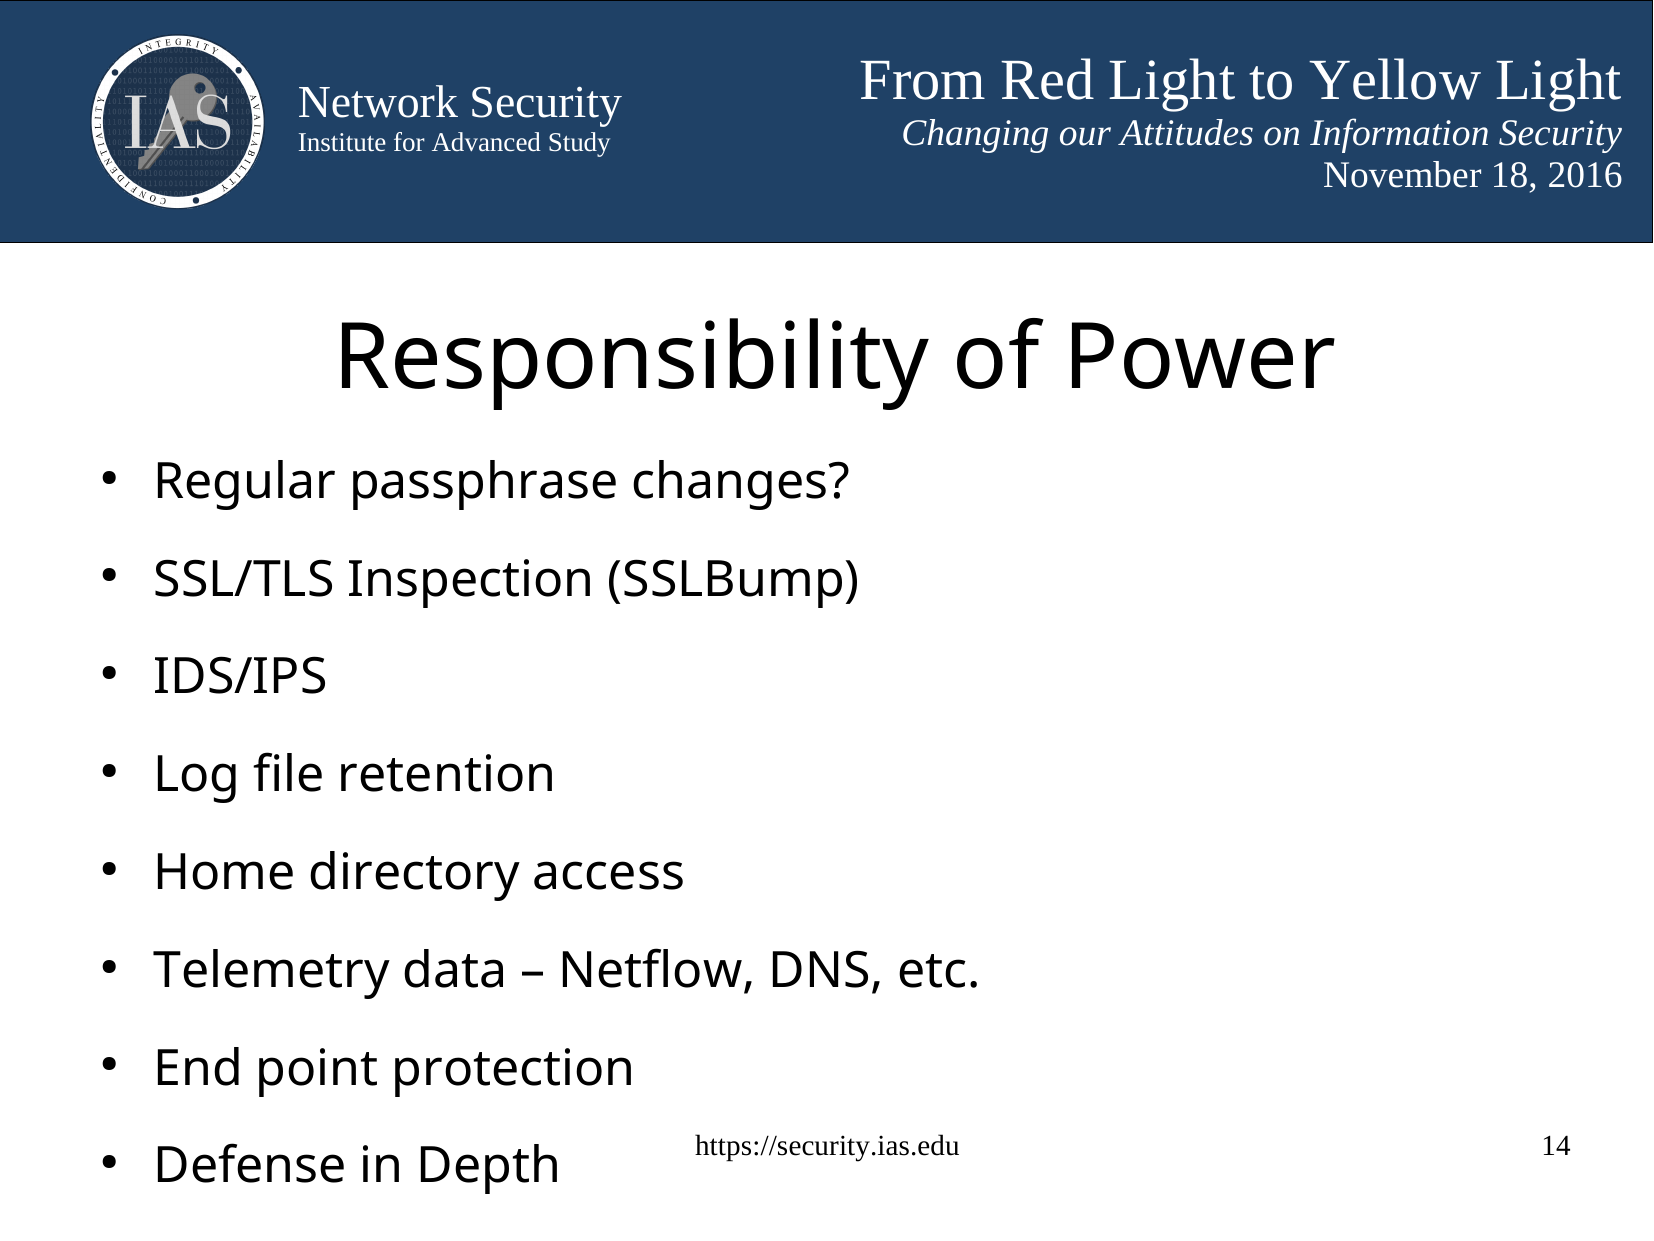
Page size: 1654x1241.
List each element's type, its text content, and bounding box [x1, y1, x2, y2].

picture [72, 16, 283, 228]
list Responsibility of Power Regular passphrase changes? SSL/TLS Inspection (SSLBump) IDS/IPS Log file retention Home directory access Telemetry data – Netflow, DNS, etc. End point protection Defense in Depth [82, 290, 1571, 1113]
